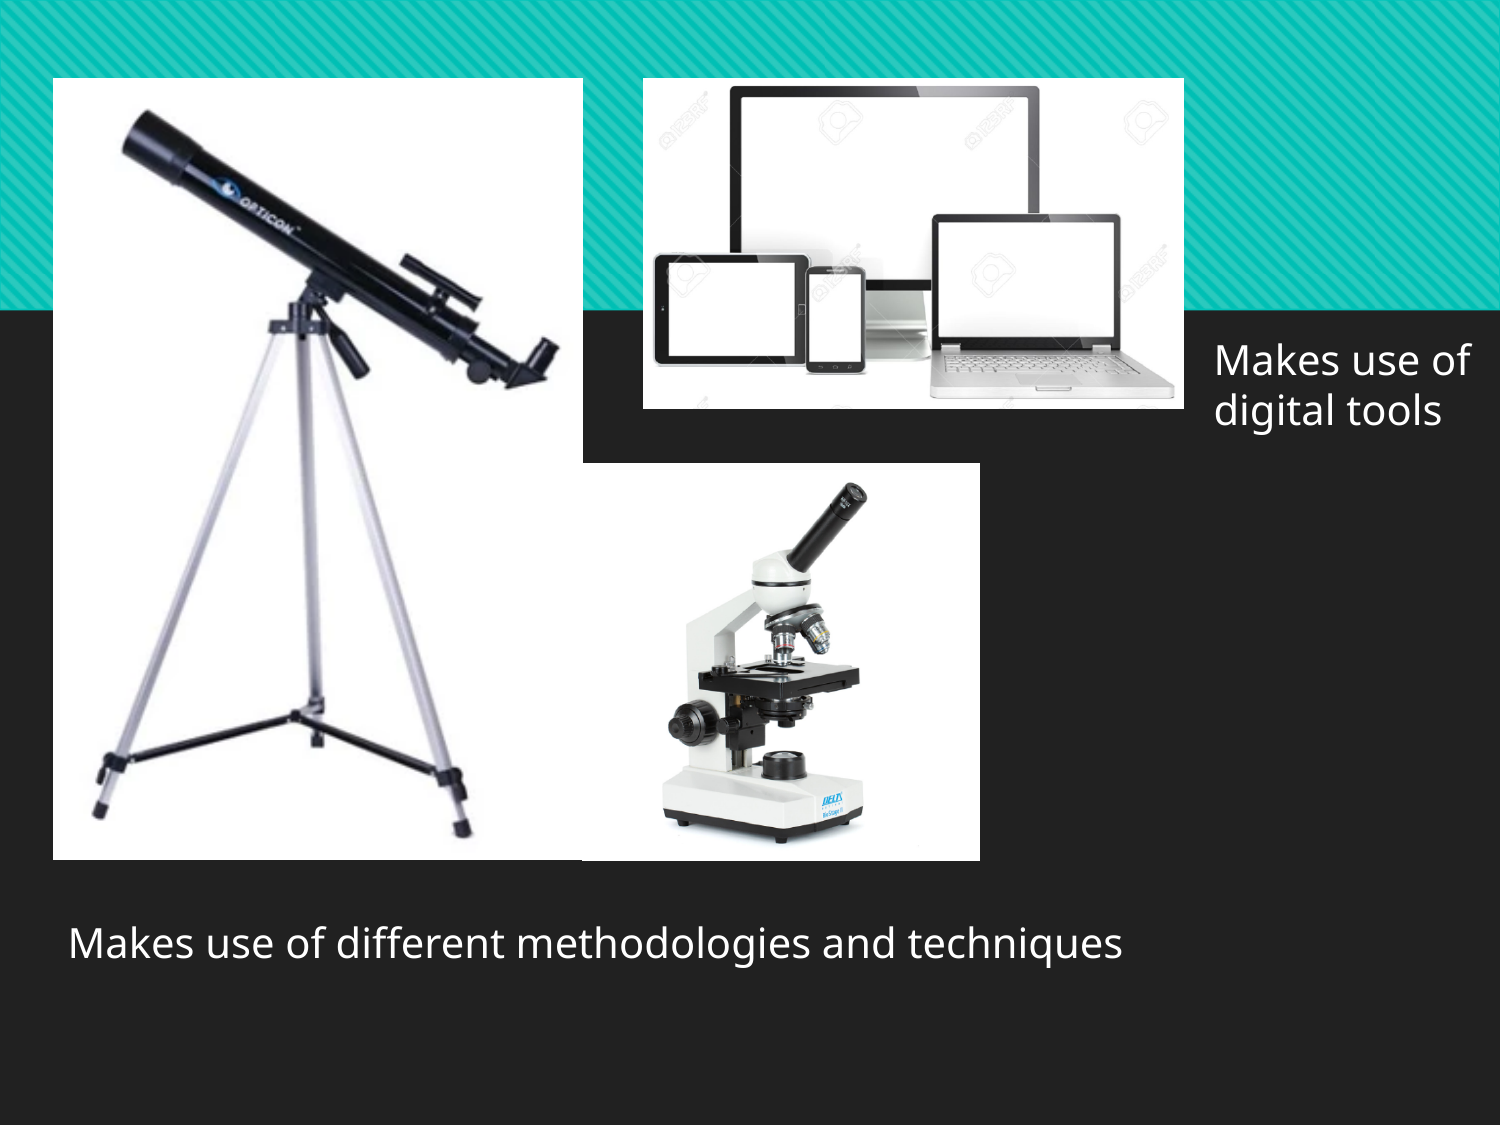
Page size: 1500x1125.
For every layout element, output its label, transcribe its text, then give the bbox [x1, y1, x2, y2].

text_box Makes use of digital tools [1198, 326, 1500, 442]
text_box Makes use of different methodologies and techniques [53, 909, 1280, 975]
picture [1, 1, 1499, 861]
